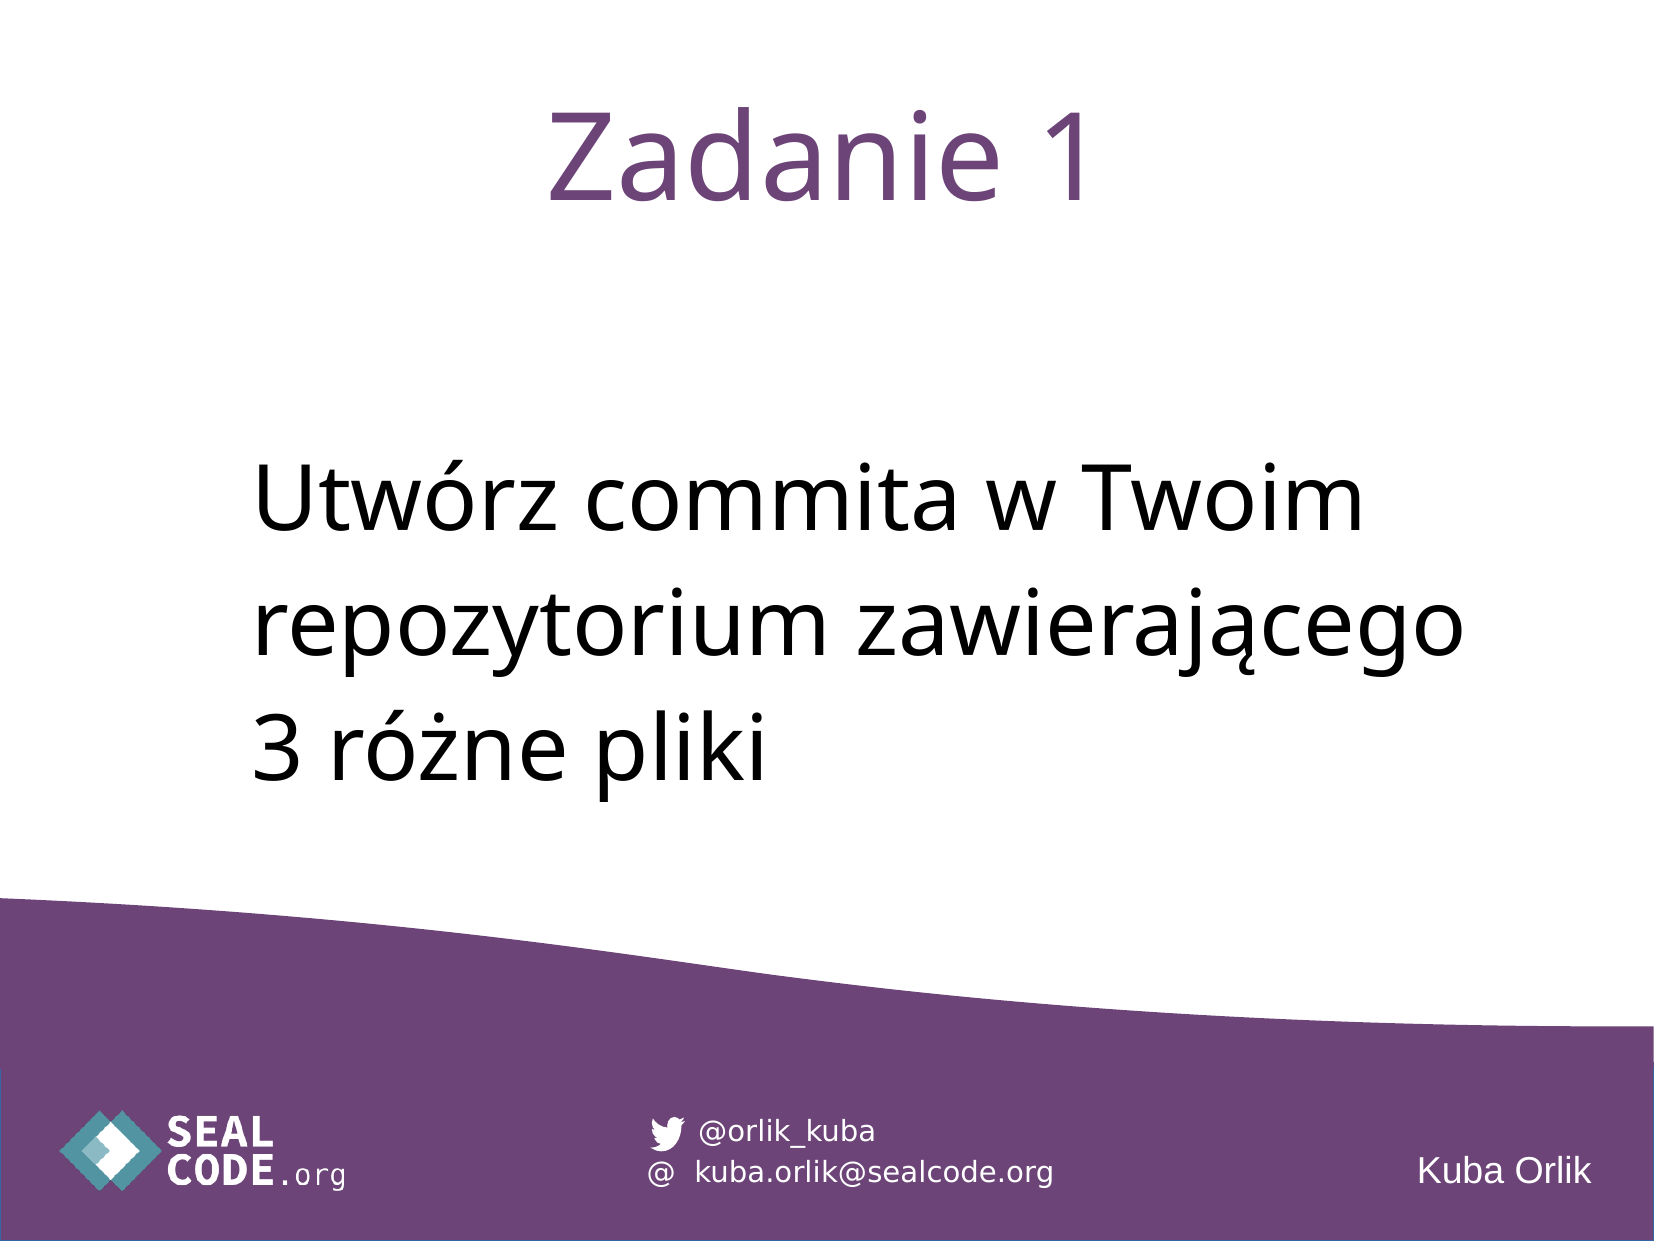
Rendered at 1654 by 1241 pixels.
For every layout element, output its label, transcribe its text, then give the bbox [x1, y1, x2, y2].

title Zadanie 1 [82, 49, 1571, 257]
text_box Utwórz commita w Twoim repozytorium zawierającego 3 różne pliki [200, 425, 1536, 957]
picture [59, 1110, 344, 1191]
